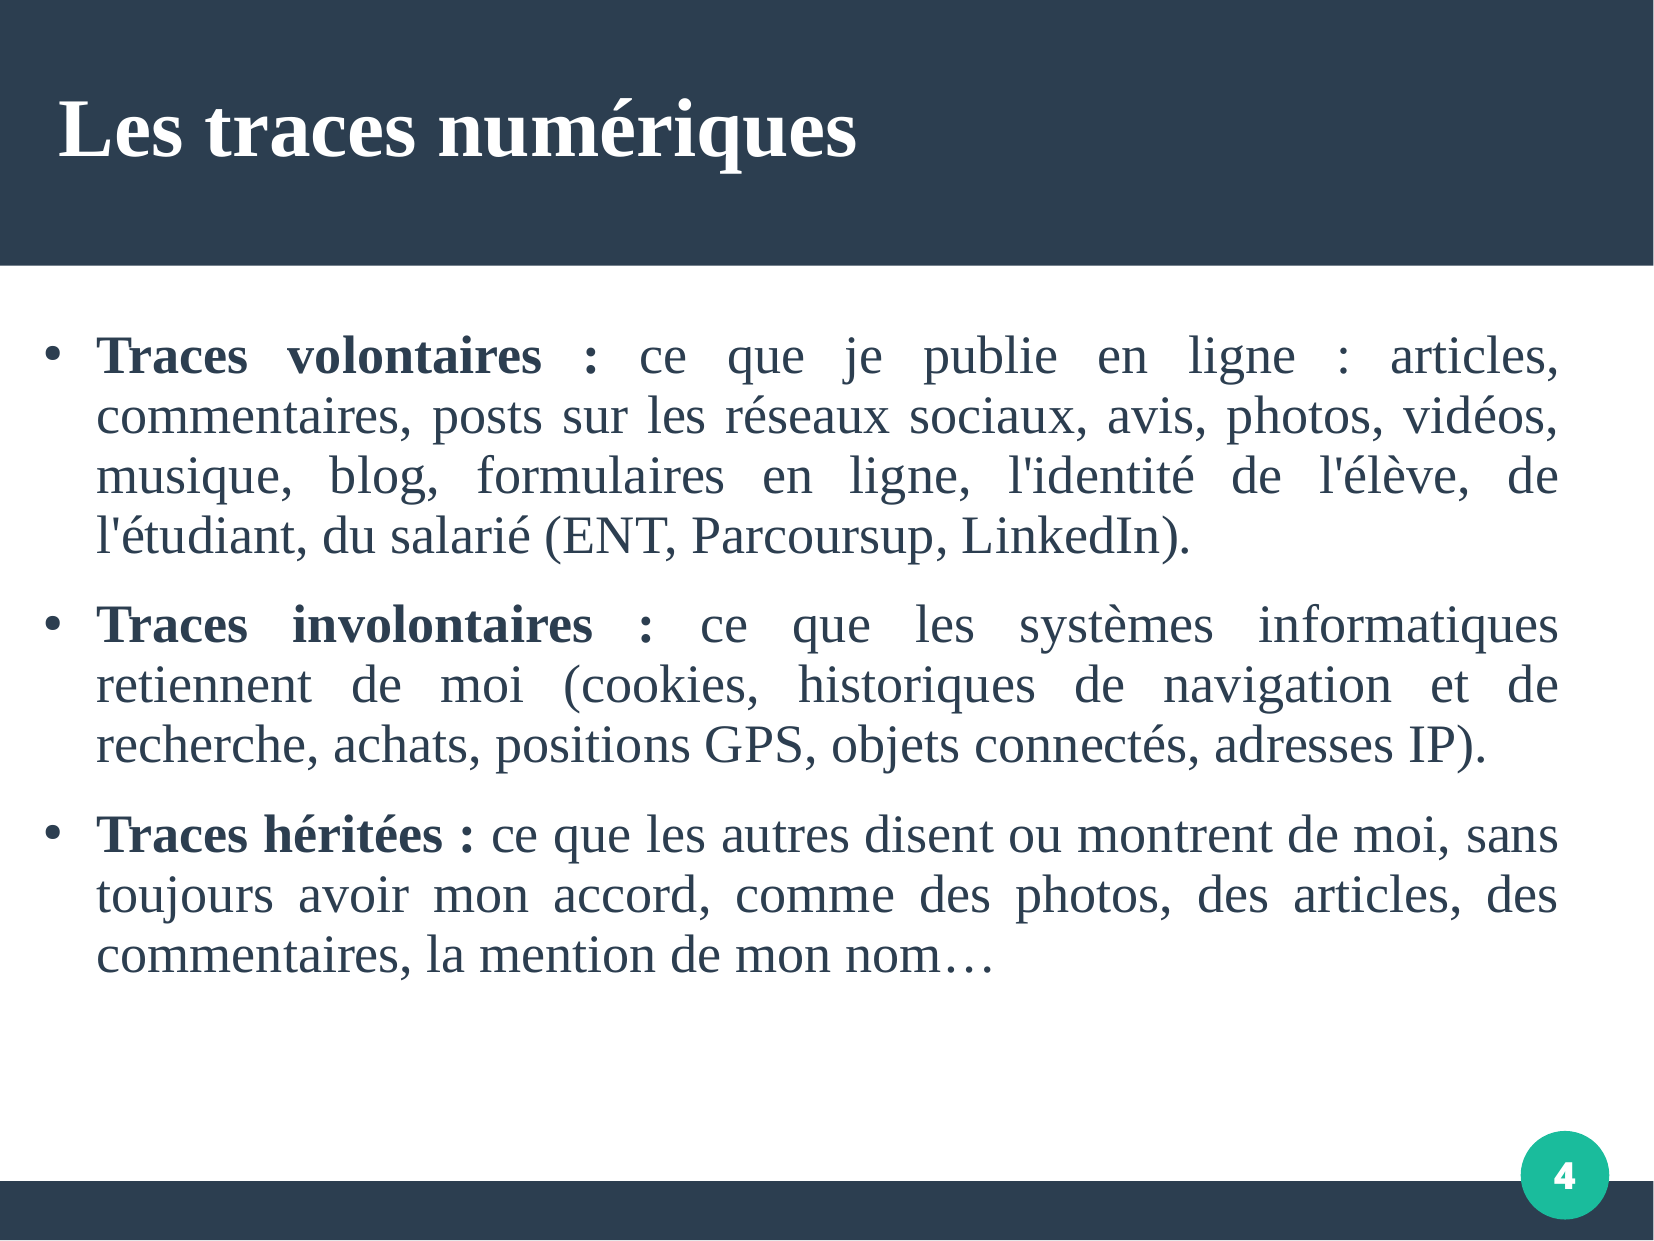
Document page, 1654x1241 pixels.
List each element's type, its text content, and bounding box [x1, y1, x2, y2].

list Traces volontaires : ce que je publie en ligne : articles, commentaires, posts sur les réseaux sociaux, avis, photos, vidéos, musique, blog, formulaires en ligne, l'identité de l'élève, de l'étudiant, du salarié (ENT, Parcoursup, LinkedIn). Traces involontaires : ce que les systèmes informatiques retiennent de moi (cookies, historiques de navigation et de recherche, achats, positions GPS, objets connectés, adresses IP). Traces héritées : ce que les autres disent ou montrent de moi, sans toujours avoir mon accord, comme des photos, des articles, des commentaires, la mention de mon nom… [25, 324, 1561, 1152]
title Les traces numériques [59, 49, 1595, 207]
